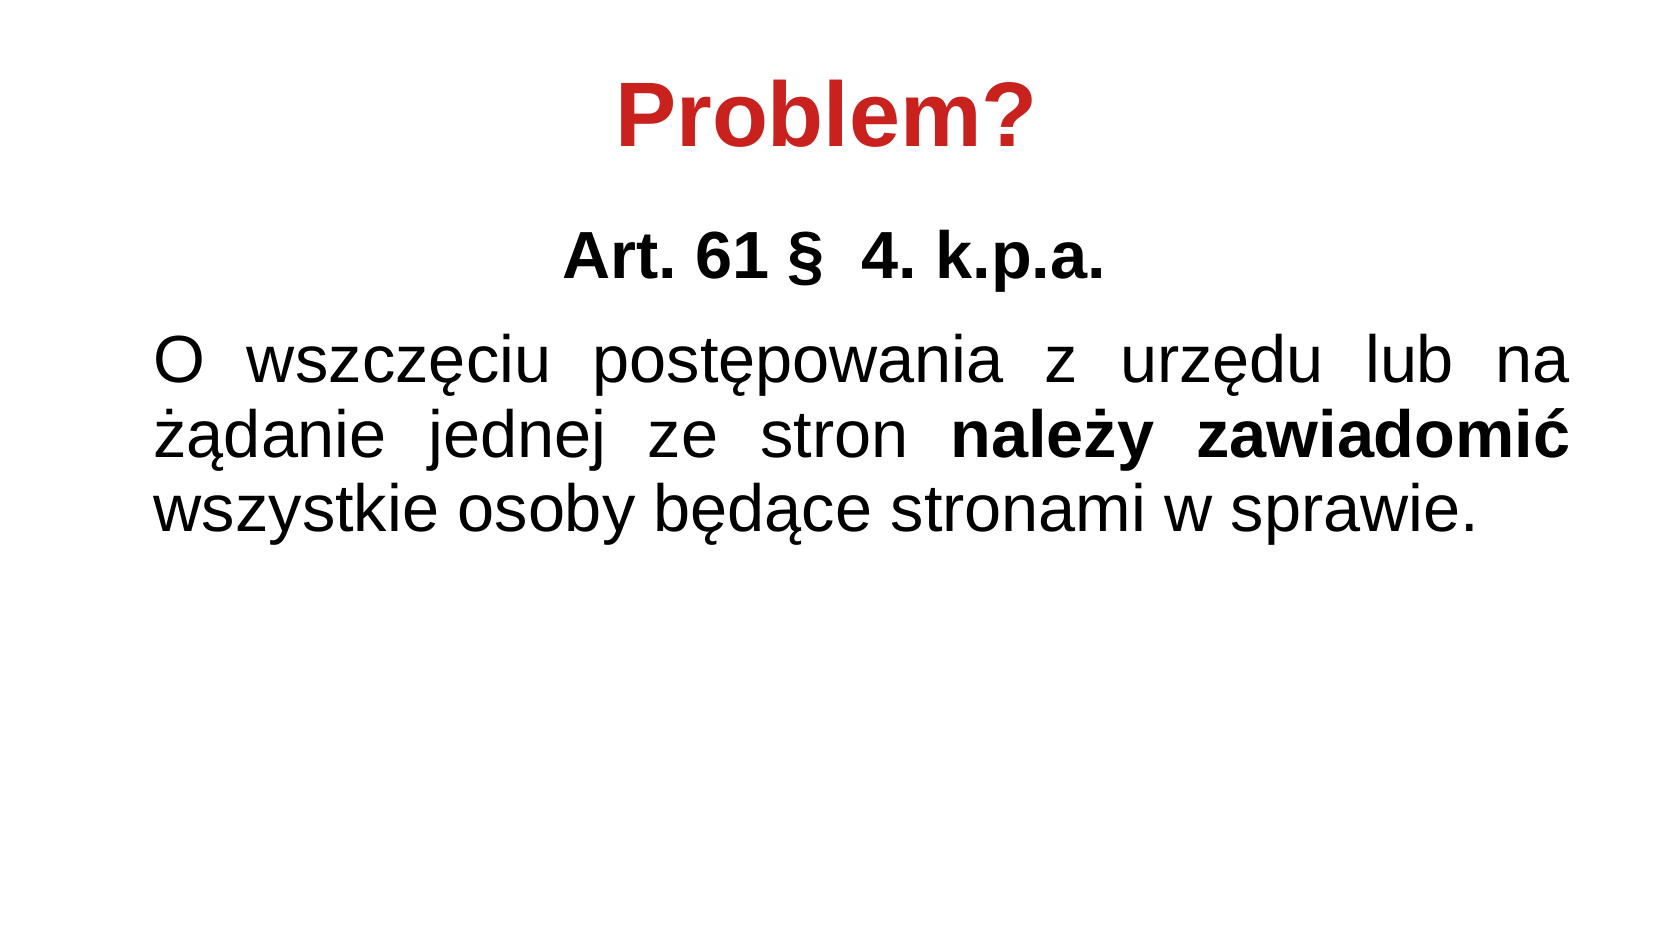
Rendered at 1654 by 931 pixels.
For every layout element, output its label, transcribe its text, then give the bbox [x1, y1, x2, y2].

list Art. 61 § 4. k.p.a. O wszczęciu postępowania z urzędu lub na żądanie jednej ze stron należy zawiadomić wszystkie osoby będące stronami w sprawie. [82, 217, 1571, 758]
title Problem? [82, 37, 1571, 193]
